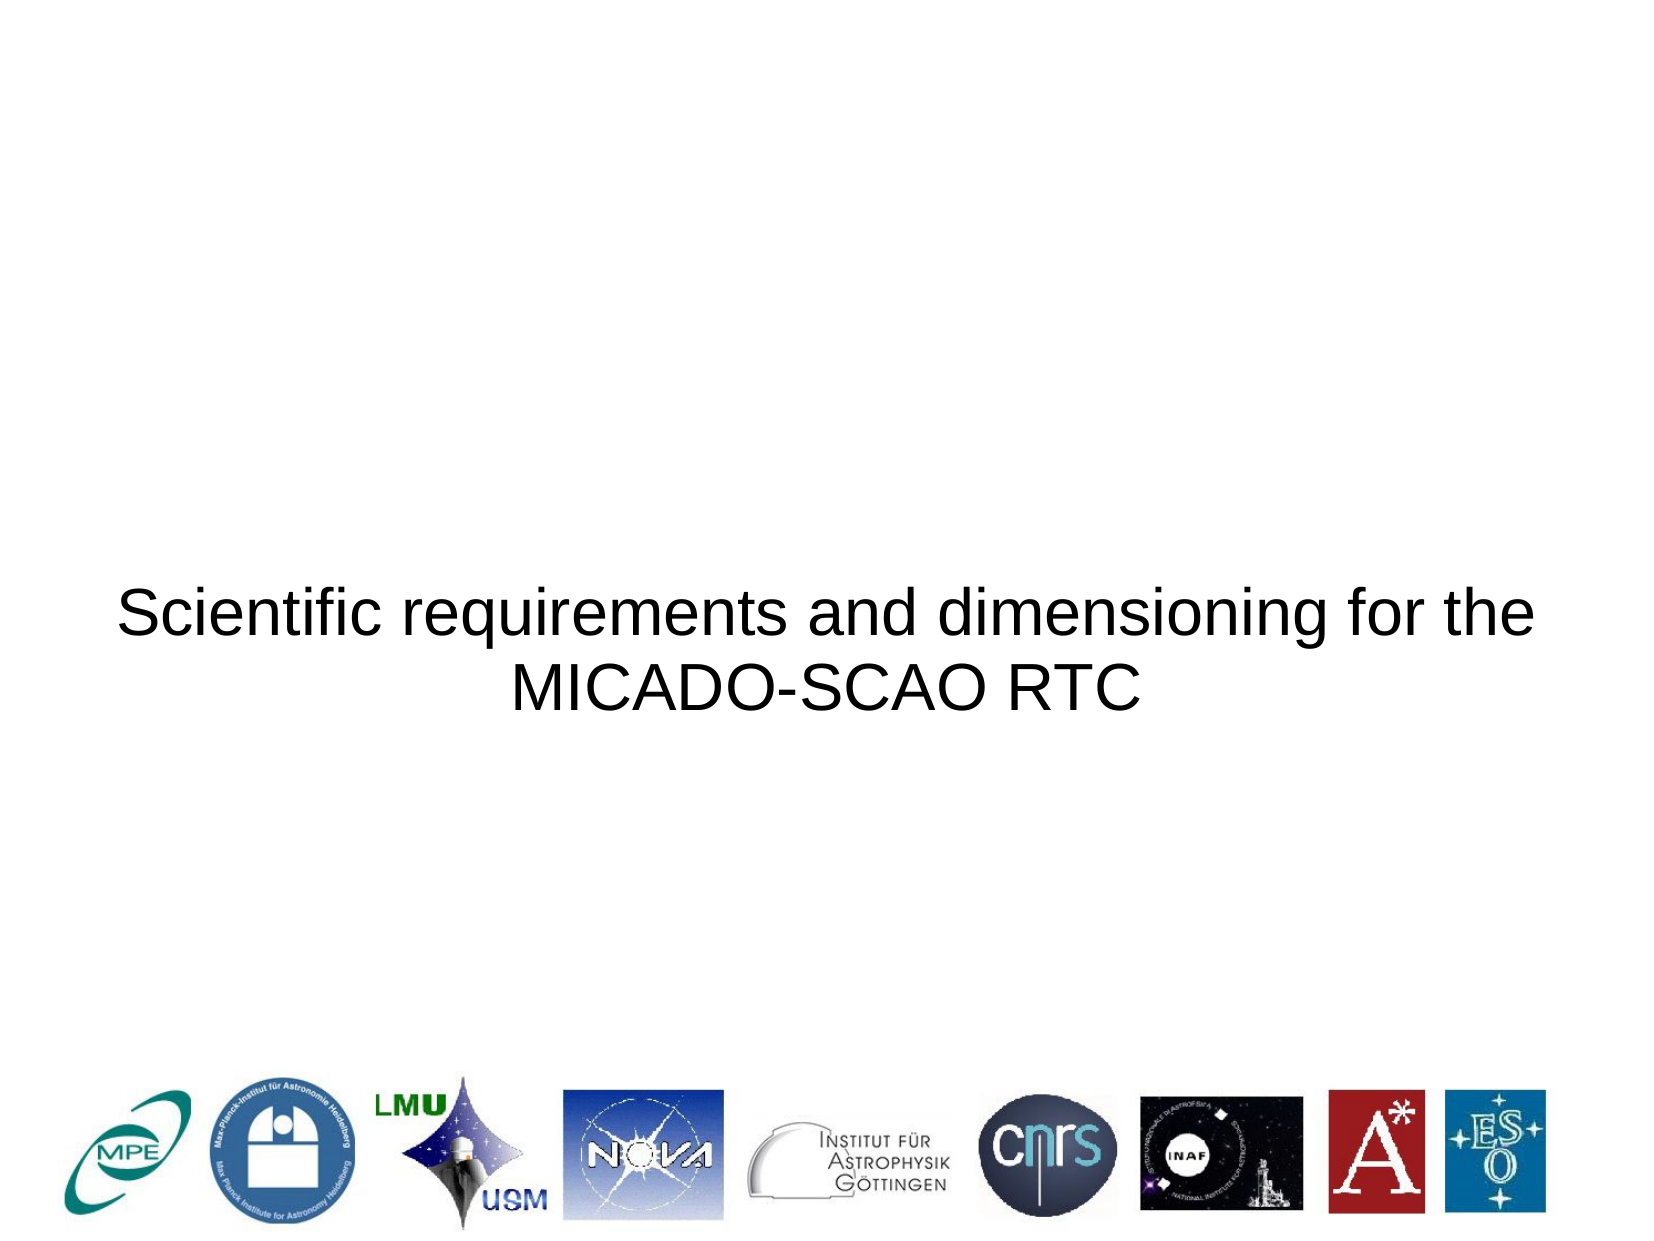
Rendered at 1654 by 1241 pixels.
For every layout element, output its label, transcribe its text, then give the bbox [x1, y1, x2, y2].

subtitle Scientific requirements and dimensioning for the MICADO-SCAO RTC [82, 290, 1571, 1010]
picture [57, 1071, 1557, 1237]
